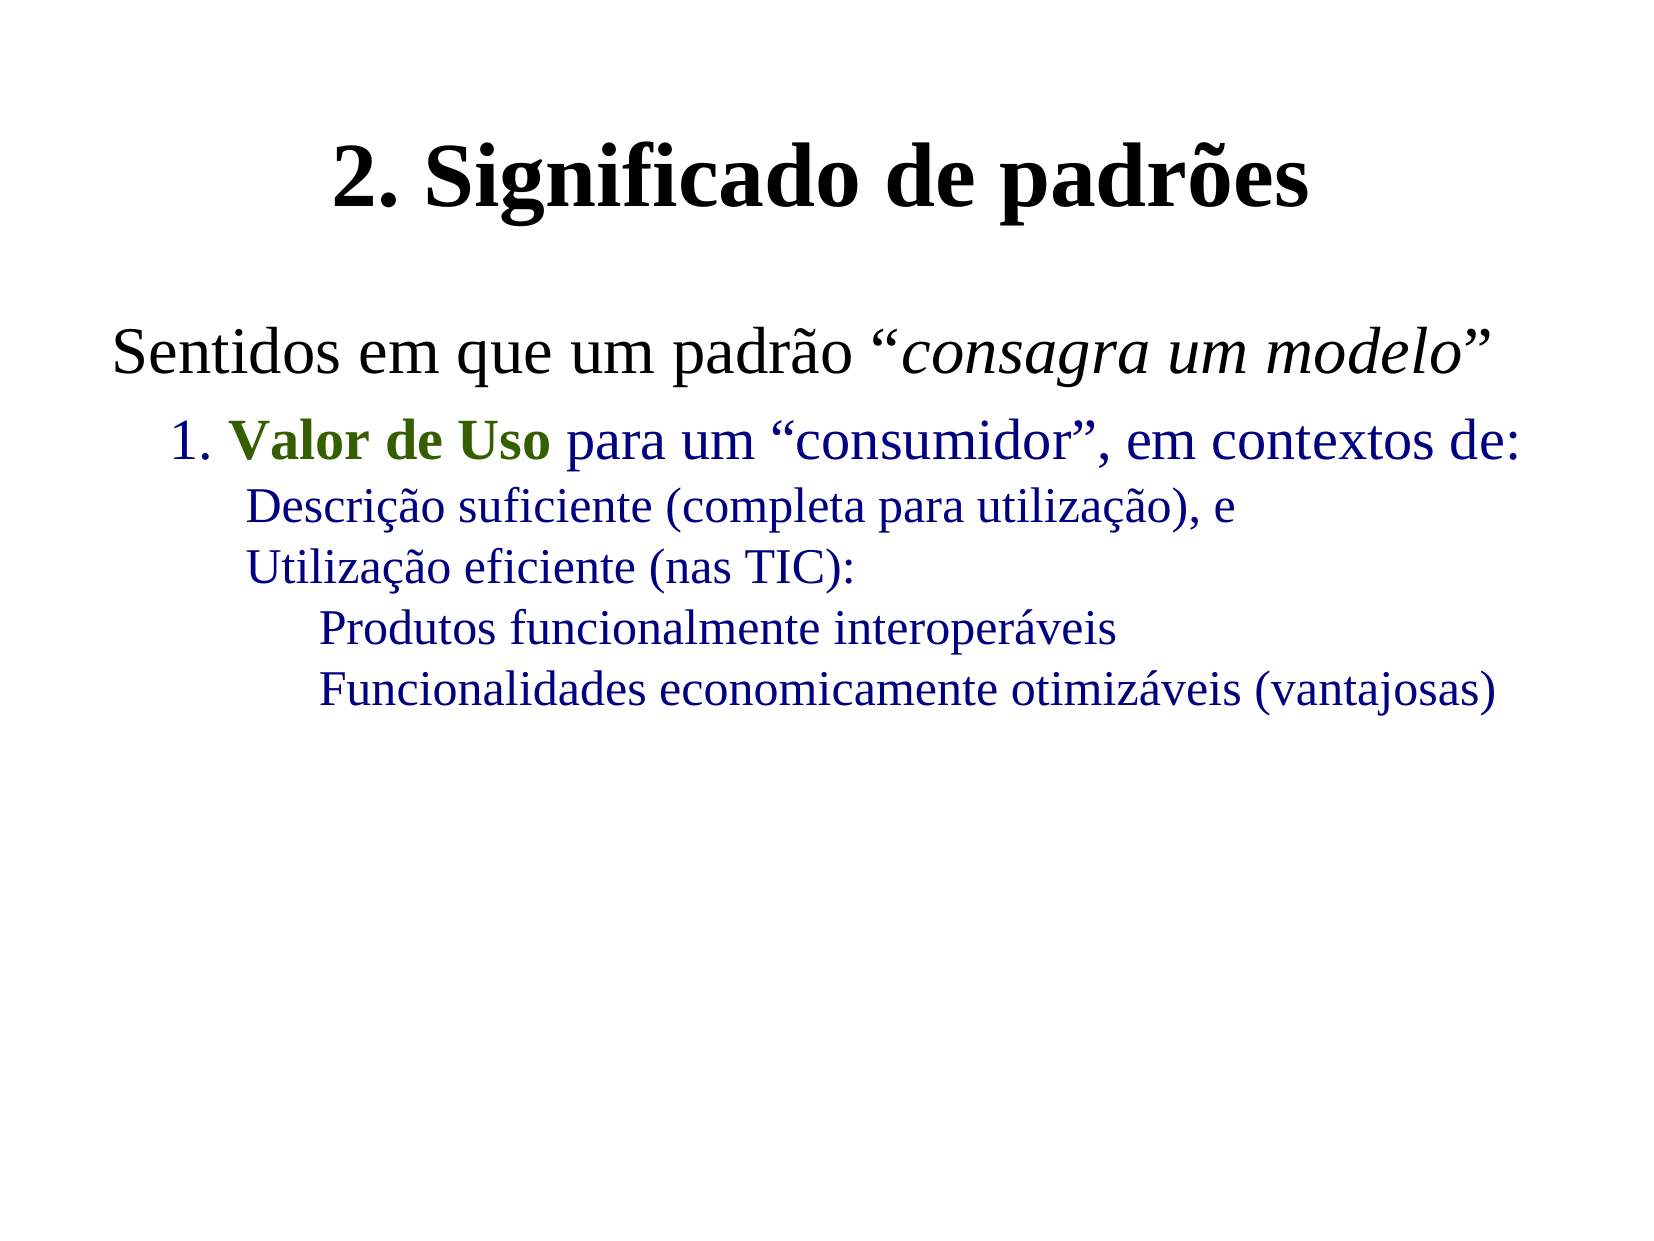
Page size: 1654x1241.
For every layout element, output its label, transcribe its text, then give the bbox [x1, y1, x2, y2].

title 2. Significado de padrões [100, 81, 1543, 269]
text_box Sentidos em que um padrão “consagra um modelo” 1. Valor de Uso para um “consumidor”, em contextos de: Descrição suficiente (completa para utilização), e Utilização eficiente (nas TIC): Produtos funcionalmente interoperáveis Funcionalidades economicamente otimizáveis (vantajosas) [102, 299, 1568, 978]
